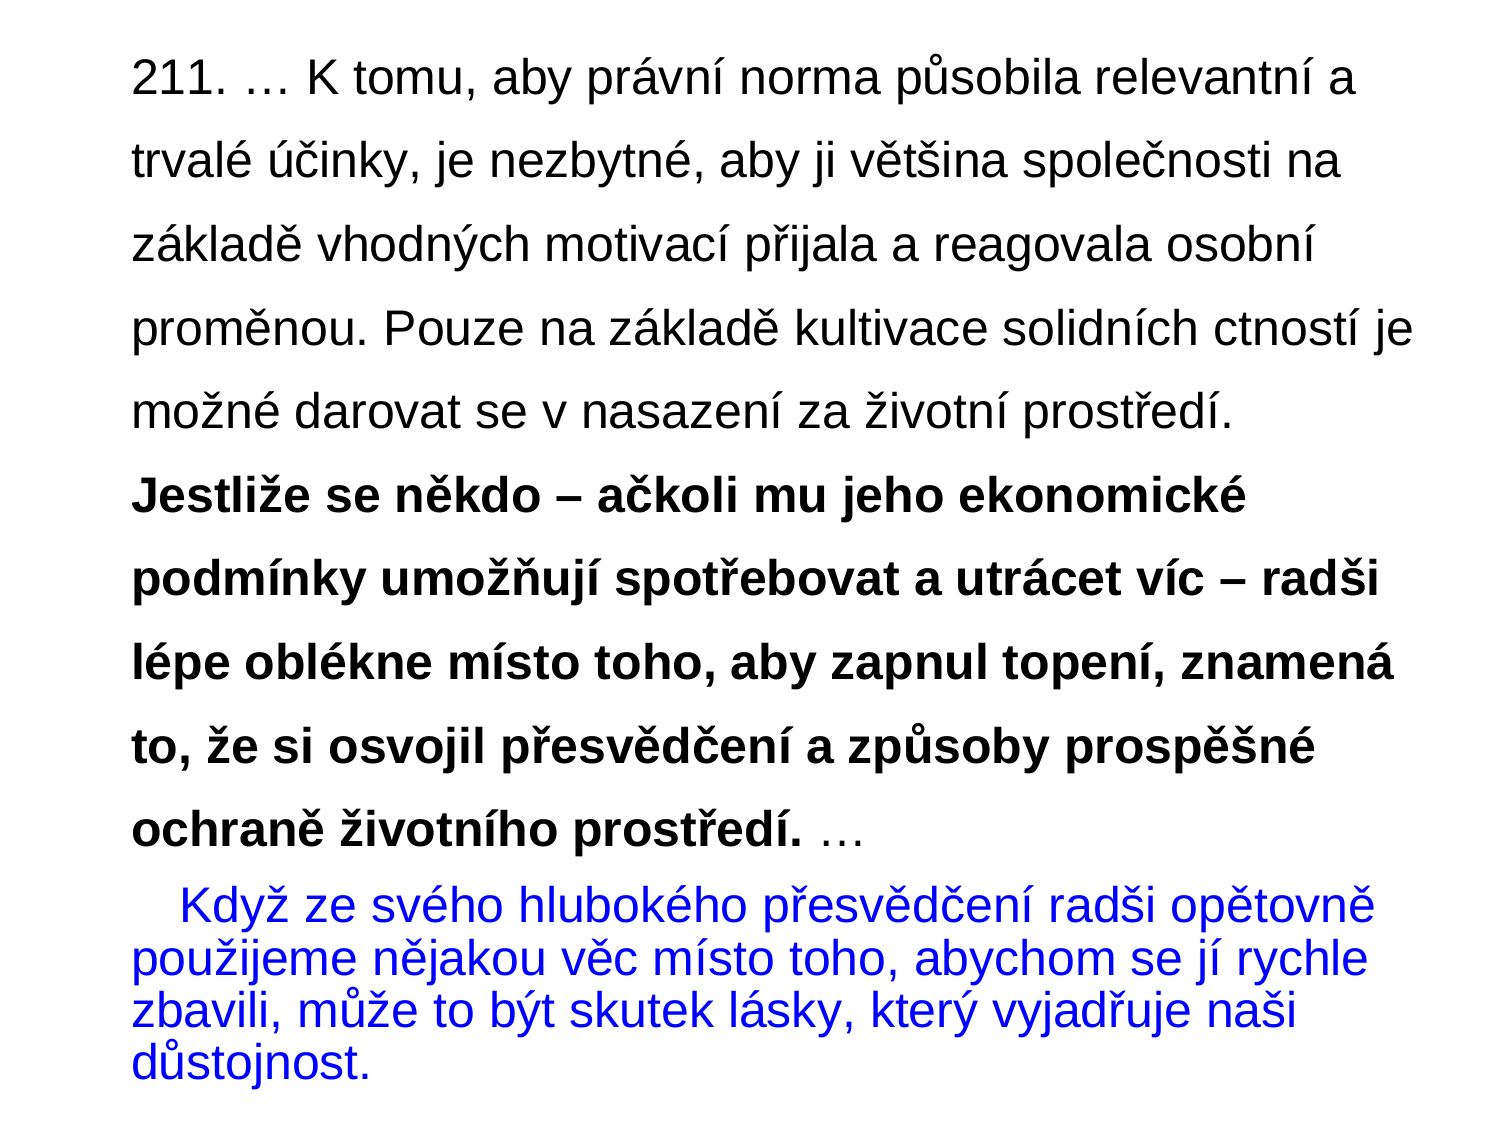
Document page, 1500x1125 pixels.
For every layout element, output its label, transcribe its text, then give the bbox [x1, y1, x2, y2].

list 211. … K tomu, aby právní norma působila relevantní a trvalé účinky, je nezbytné, aby ji většina společnosti na základě vhodných motivací přijala a reagovala osobní proměnou. Pouze na základě kultivace solidních ctností je možné darovat se v nasazení za životní prostředí. Jestliže se někdo – ačkoli mu jeho ekonomické podmínky umožňují spotřebovat a utrácet víc – radši lépe oblékne místo toho, aby zapnul topení, znamená to, že si osvojil přesvědčení a způsoby prospěšné ochraně životního prostředí. … Když ze svého hlubokého přesvědčení radši opětovně použijeme nějakou věc místo toho, abychom se jí rychle zbavili, může to být skutek lásky, který vyjadřuje naši důstojnost. [75, 21, 1425, 1090]
